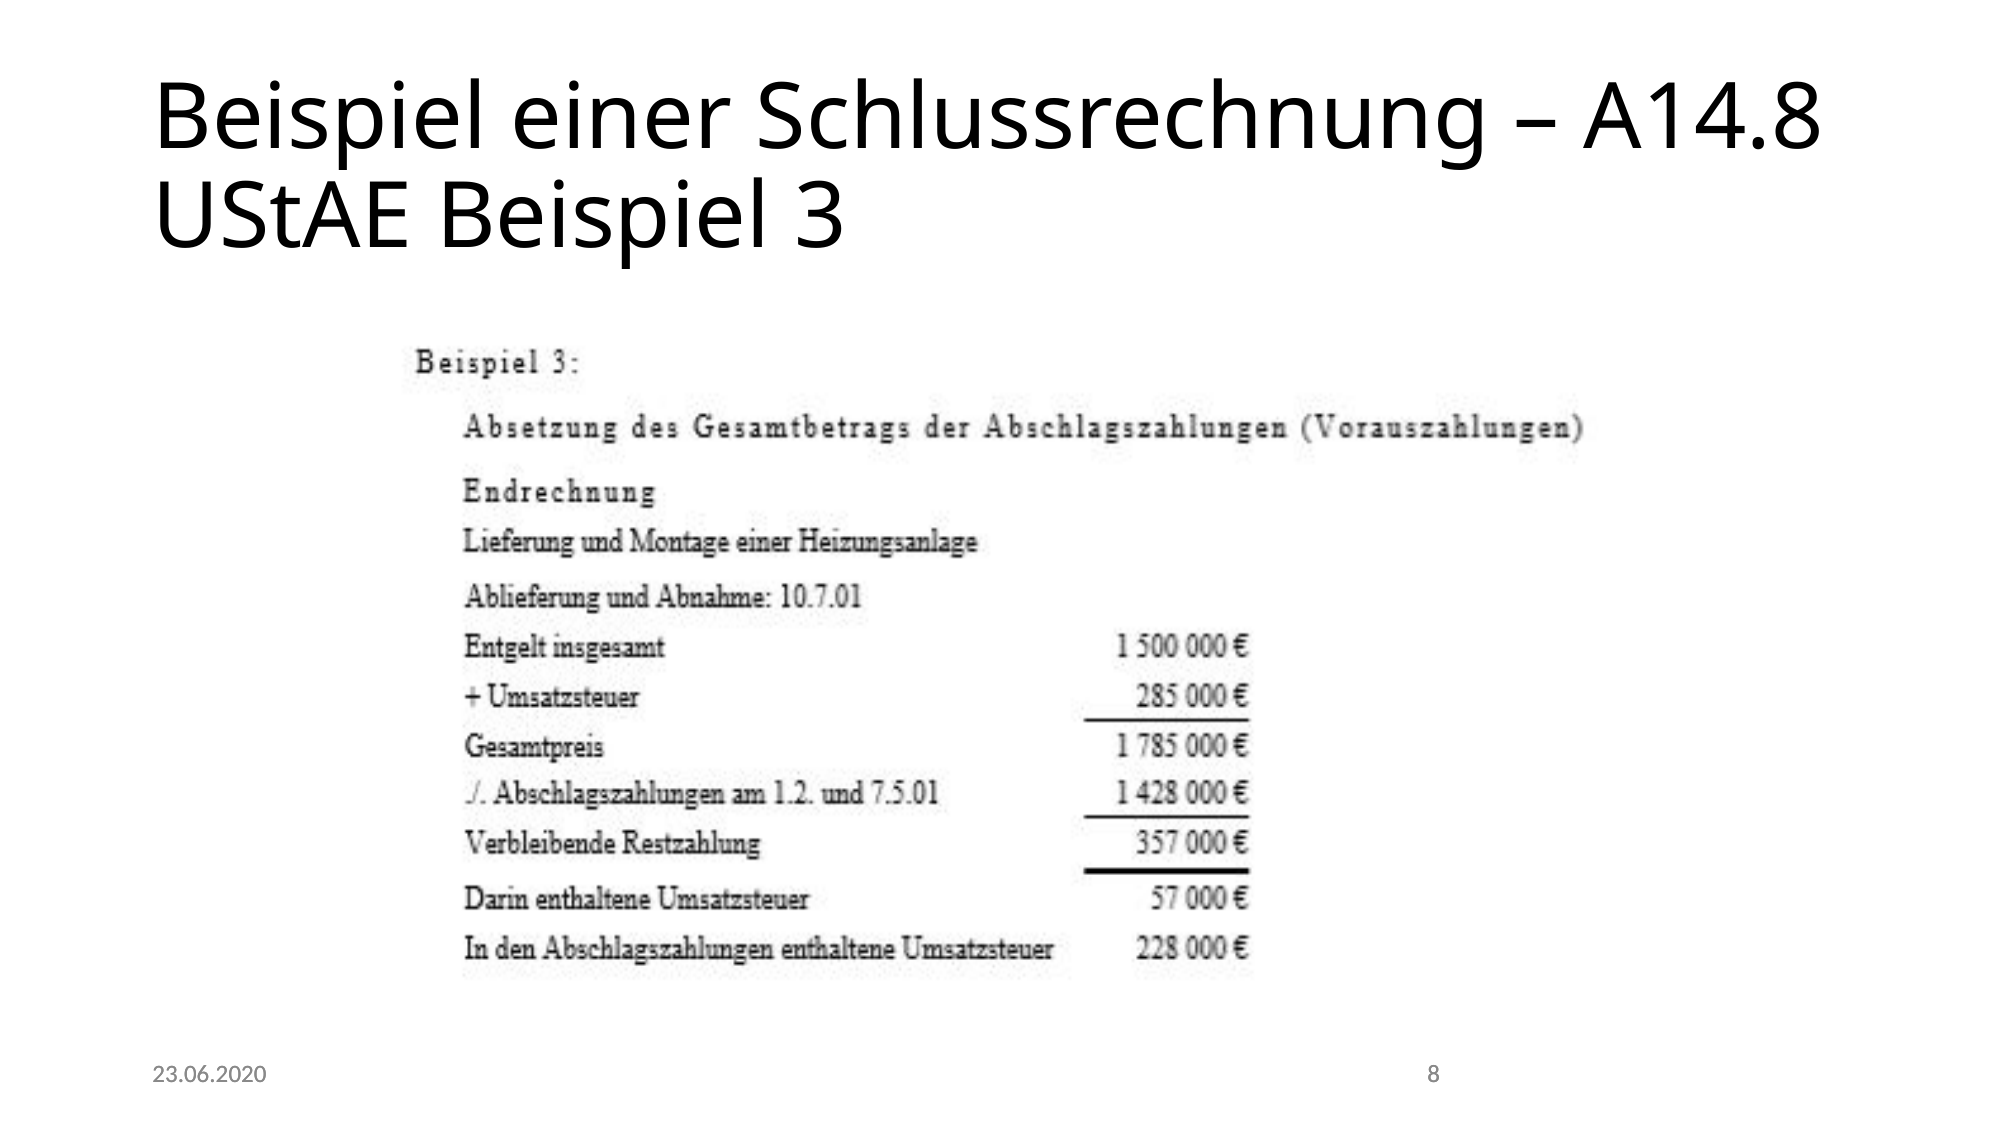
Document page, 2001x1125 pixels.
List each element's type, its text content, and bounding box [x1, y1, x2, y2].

title Beispiel einer Schlussrechnung – A14.8 UStAE Beispiel 3 [137, 59, 1863, 278]
text_box [1412, 1042, 1863, 1103]
text_box 23.06.2020 [137, 1042, 588, 1103]
picture [281, 324, 1642, 1001]
